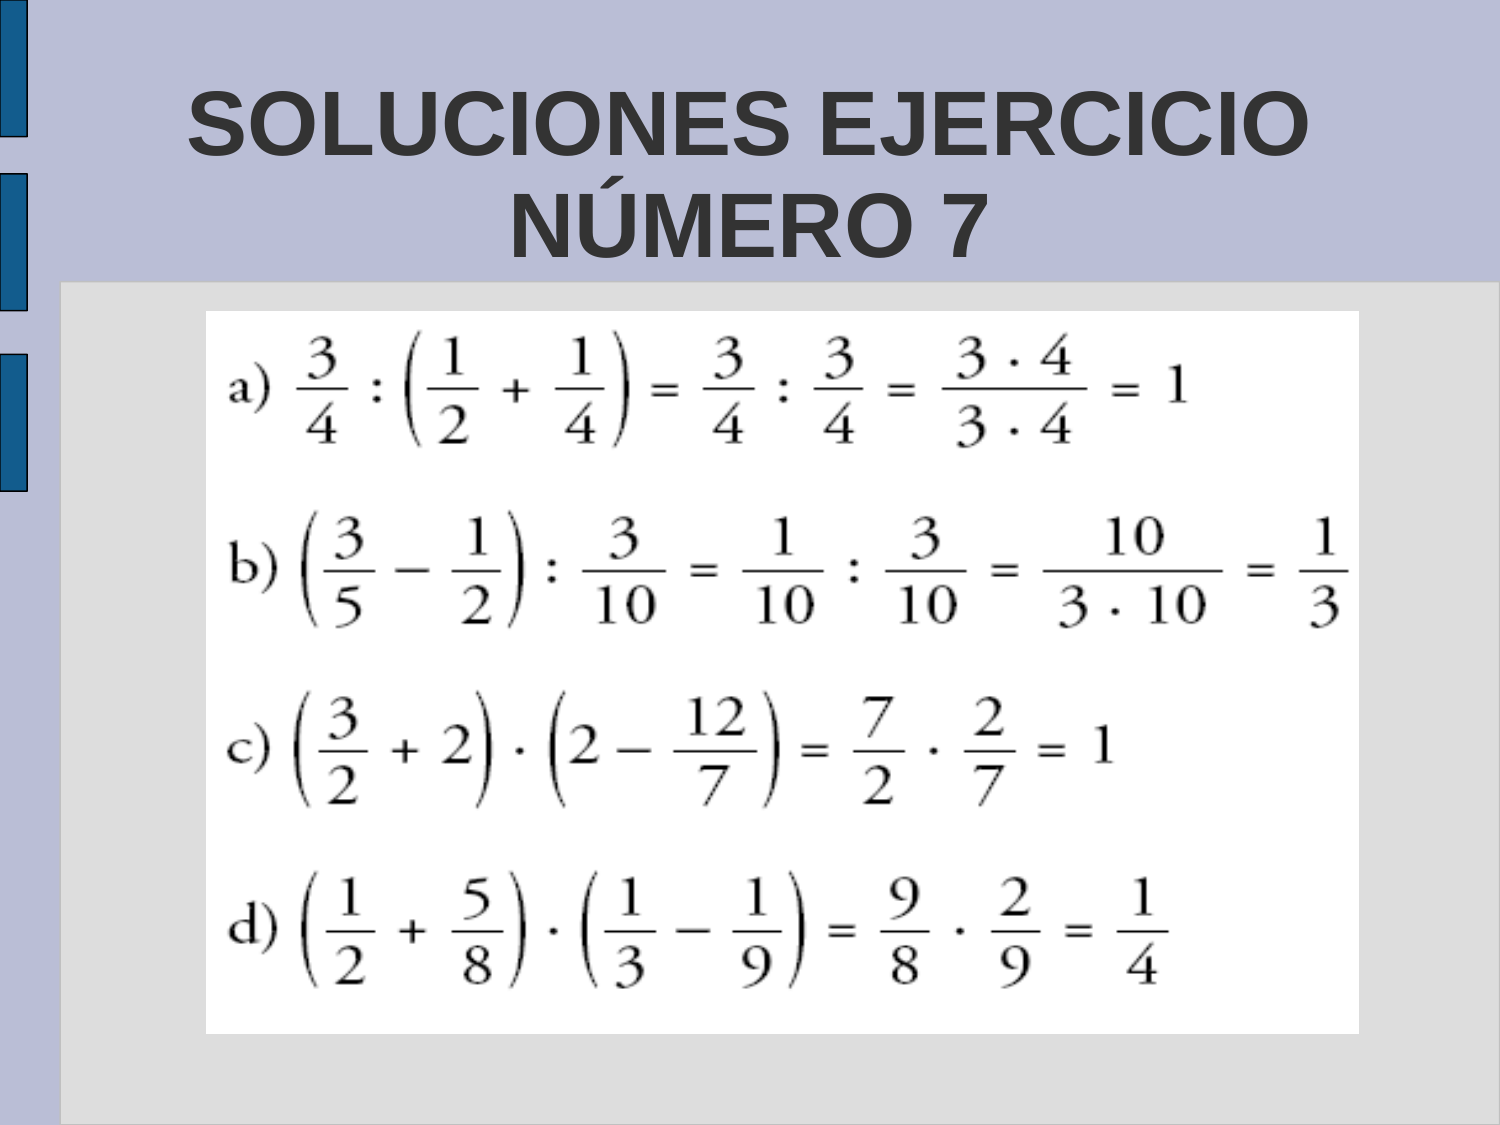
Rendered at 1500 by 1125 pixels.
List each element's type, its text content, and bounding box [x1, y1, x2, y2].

picture [206, 311, 1359, 1034]
title SOLUCIONES EJERCICIO NÚMERO 7 [110, 73, 1391, 279]
